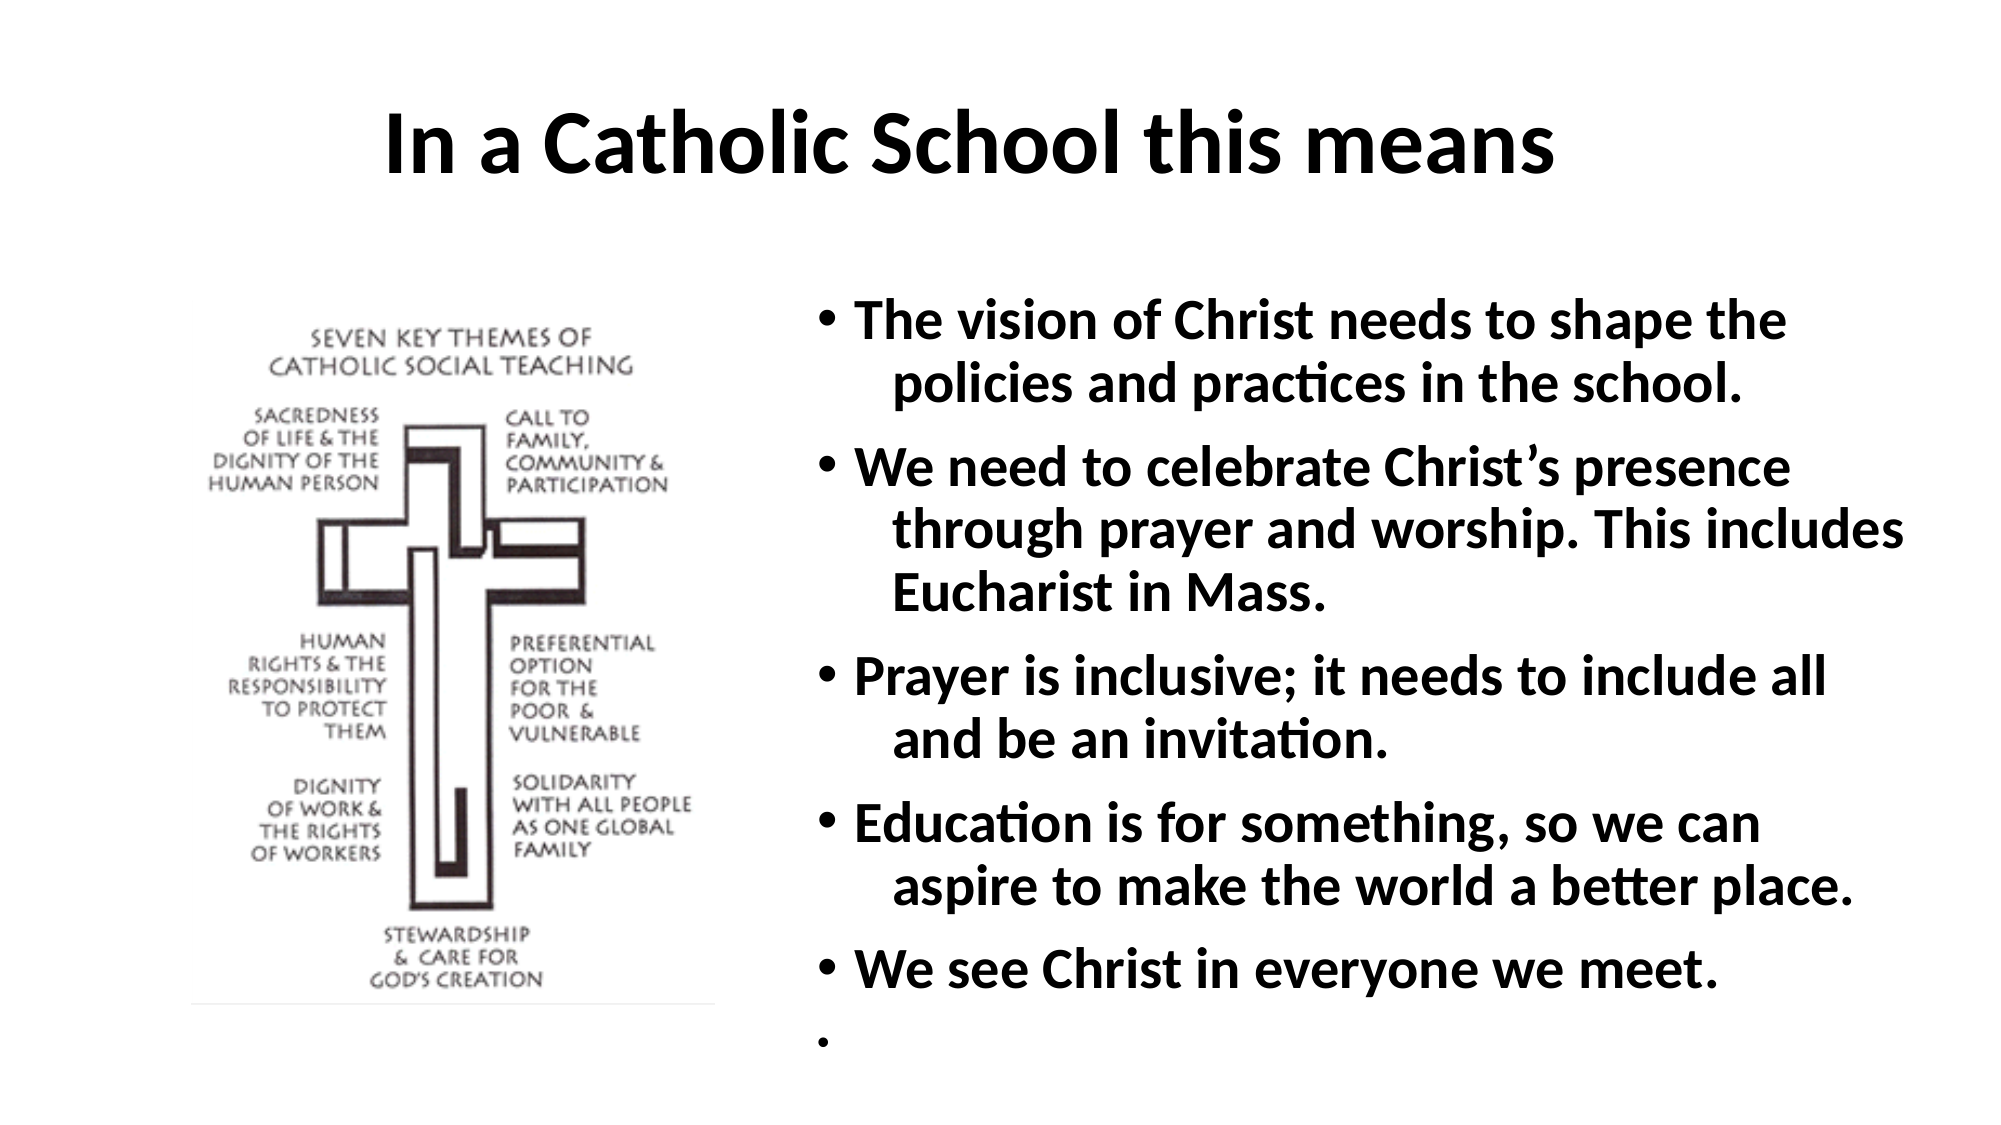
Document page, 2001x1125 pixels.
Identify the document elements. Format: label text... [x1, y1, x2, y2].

picture [191, 300, 715, 1011]
list The vision of Christ needs to shape the policies and practices in the school. We need to celebrate Christ’s presence through prayer and worship. This includes Eucharist in Mass. Prayer is inclusive; it needs to include all and be an invitation. Education is for something, so we can aspire to make the world a better place. We see Christ in everyone we meet. [802, 281, 1926, 1051]
title In a Catholic School this means [368, 26, 1676, 262]
